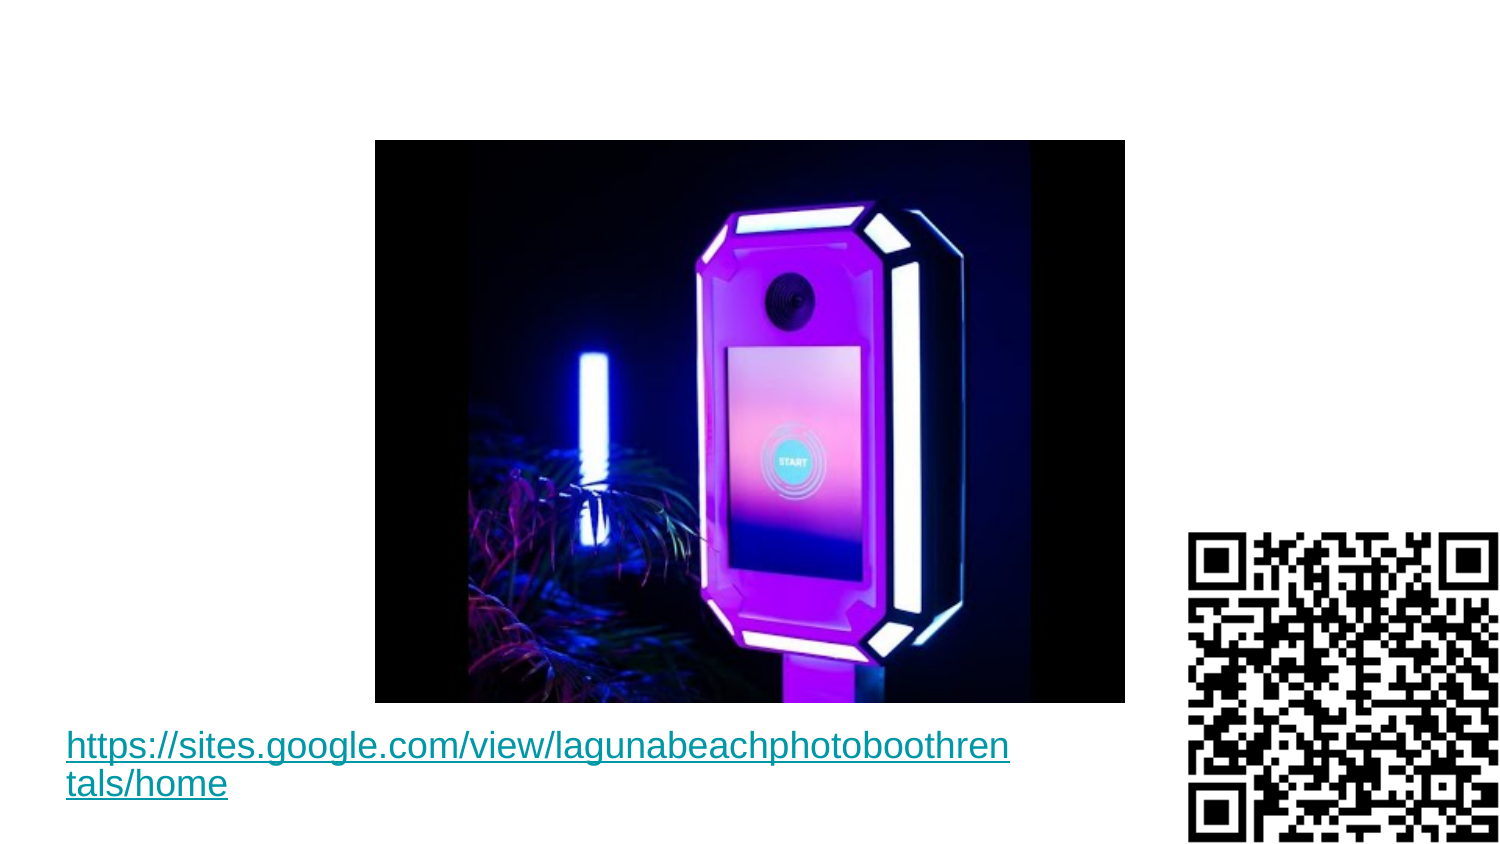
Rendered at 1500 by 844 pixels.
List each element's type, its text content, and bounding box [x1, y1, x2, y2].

list https://sites.google.com/view/lagunabeachphotoboothrentals/home [51, 694, 1036, 794]
picture [1187, 531, 1500, 844]
picture [375, 140, 1125, 704]
